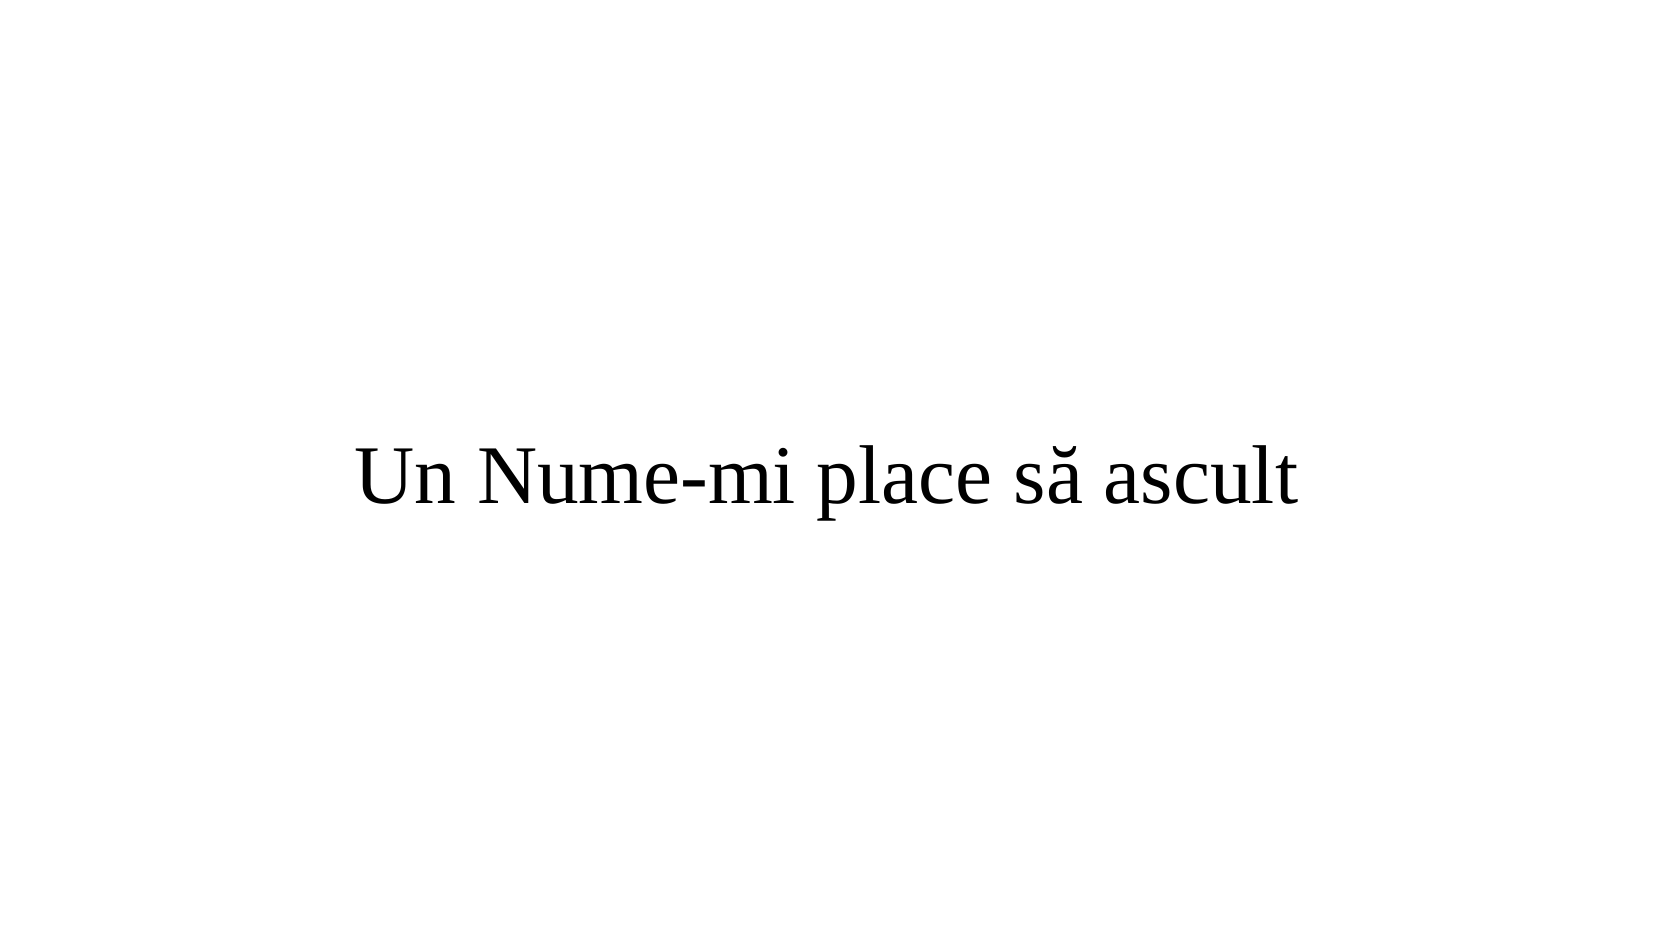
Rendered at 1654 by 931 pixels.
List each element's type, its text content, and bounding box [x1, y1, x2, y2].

title Un Nume-mi place să ascult [165, 420, 1489, 521]
